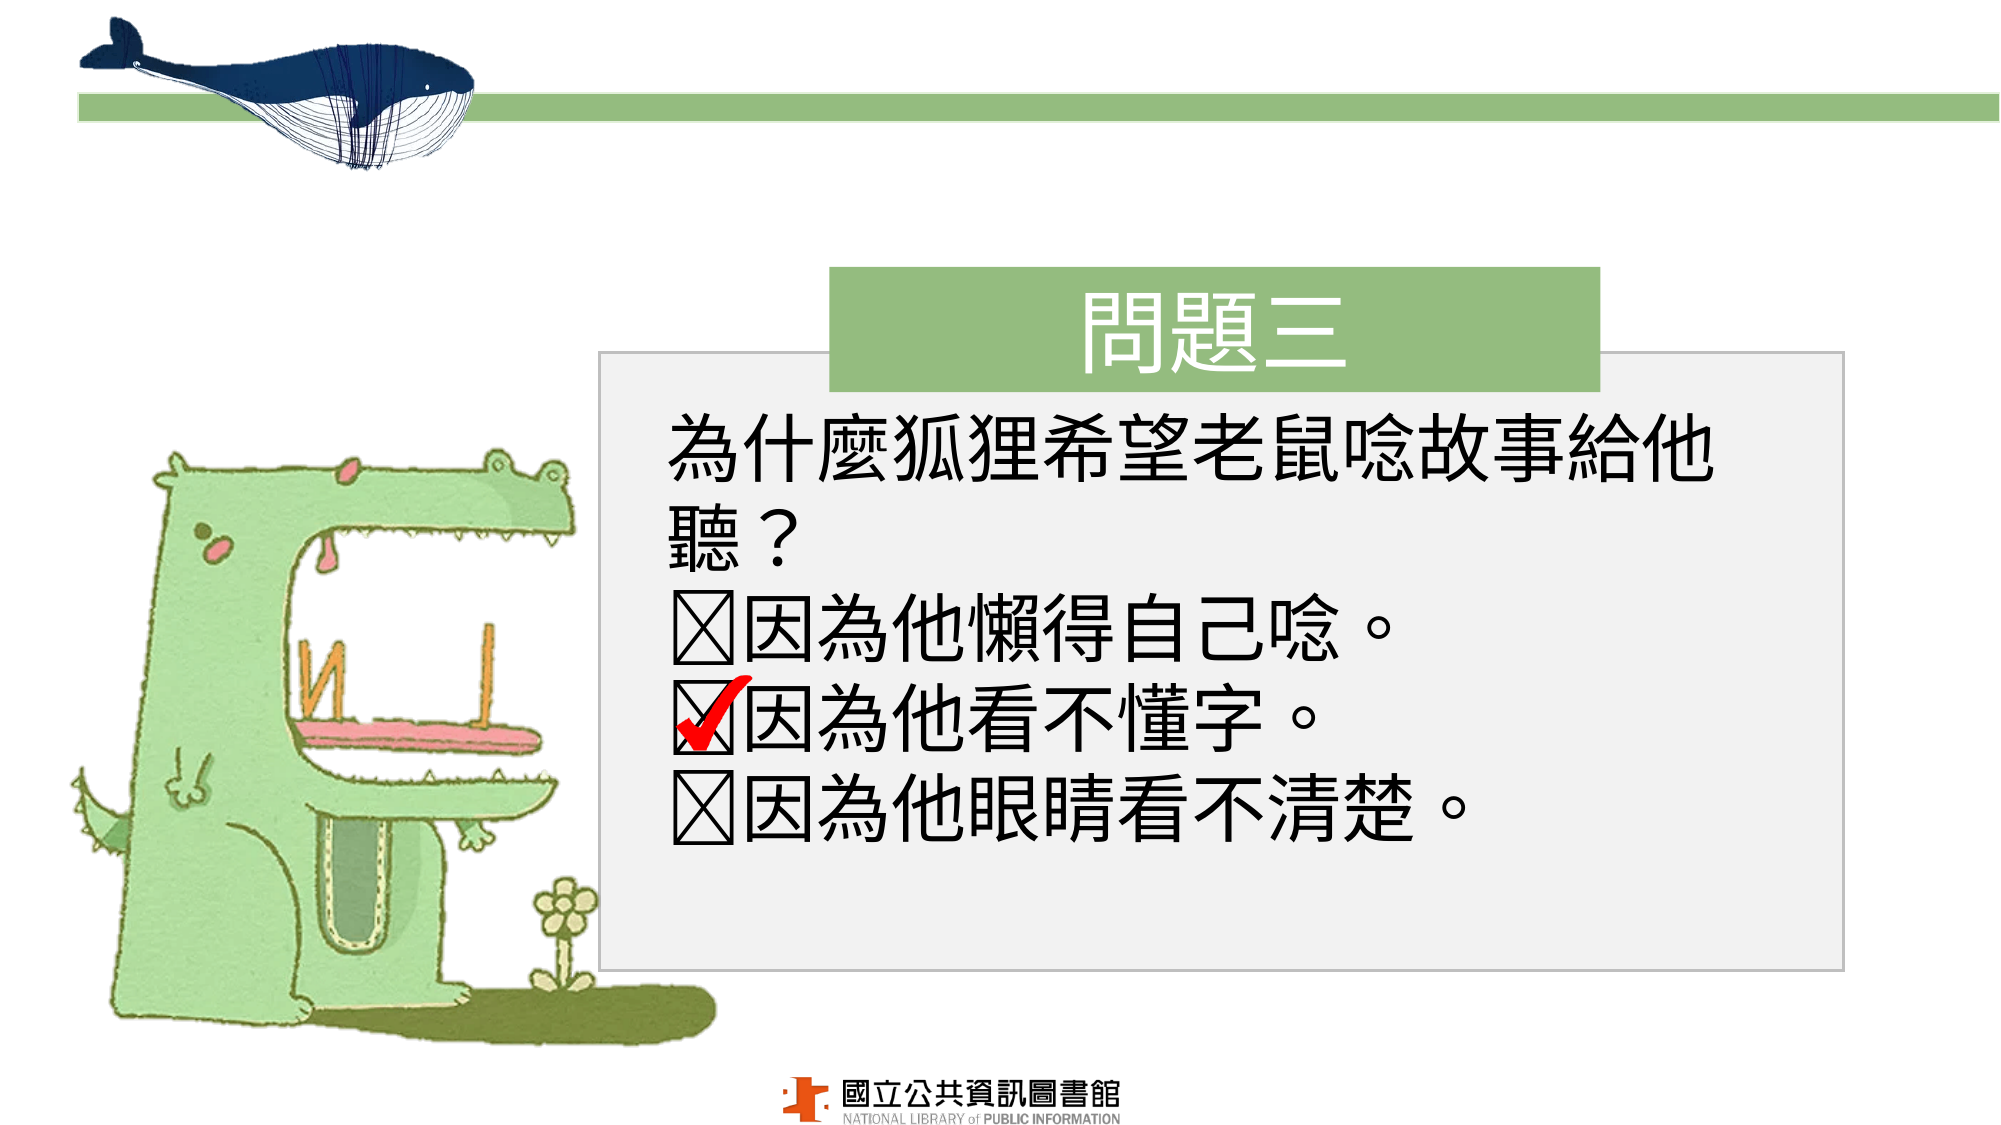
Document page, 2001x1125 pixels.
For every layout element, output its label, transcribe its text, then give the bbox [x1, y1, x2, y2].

text_box [570, 92, 2000, 123]
text_box 問題三 [829, 266, 1601, 393]
text_box 為什麼狐狸希望老鼠唸故事給他聽？ 因為他懶得自己唸。 因為他看不懂字。 因為他眼睛看不清楚。 [755, 393, 1777, 949]
text_box 為什麼狐狸希望老鼠唸故事給他聽？ 因為他懶得自己唸。 因為他看不懂字。 因為他眼睛看不清楚。 [755, 601, 805, 653]
text_box 為什麼狐狸希望老鼠唸故事給他聽？ 因為他懶得自己唸。 因為他看不懂字。 因為他眼睛看不清楚。 [755, 691, 805, 743]
picture [34, 377, 755, 1059]
text_box [755, 352, 1844, 971]
text_box 為什麼狐狸希望老鼠唸故事給他聽？ 因為他懶得自己唸。 因為他看不懂字。 因為他眼睛看不清楚。 [755, 781, 805, 833]
text_box [599, 352, 829, 393]
picture [32, 0, 570, 186]
picture [781, 1075, 1121, 1125]
